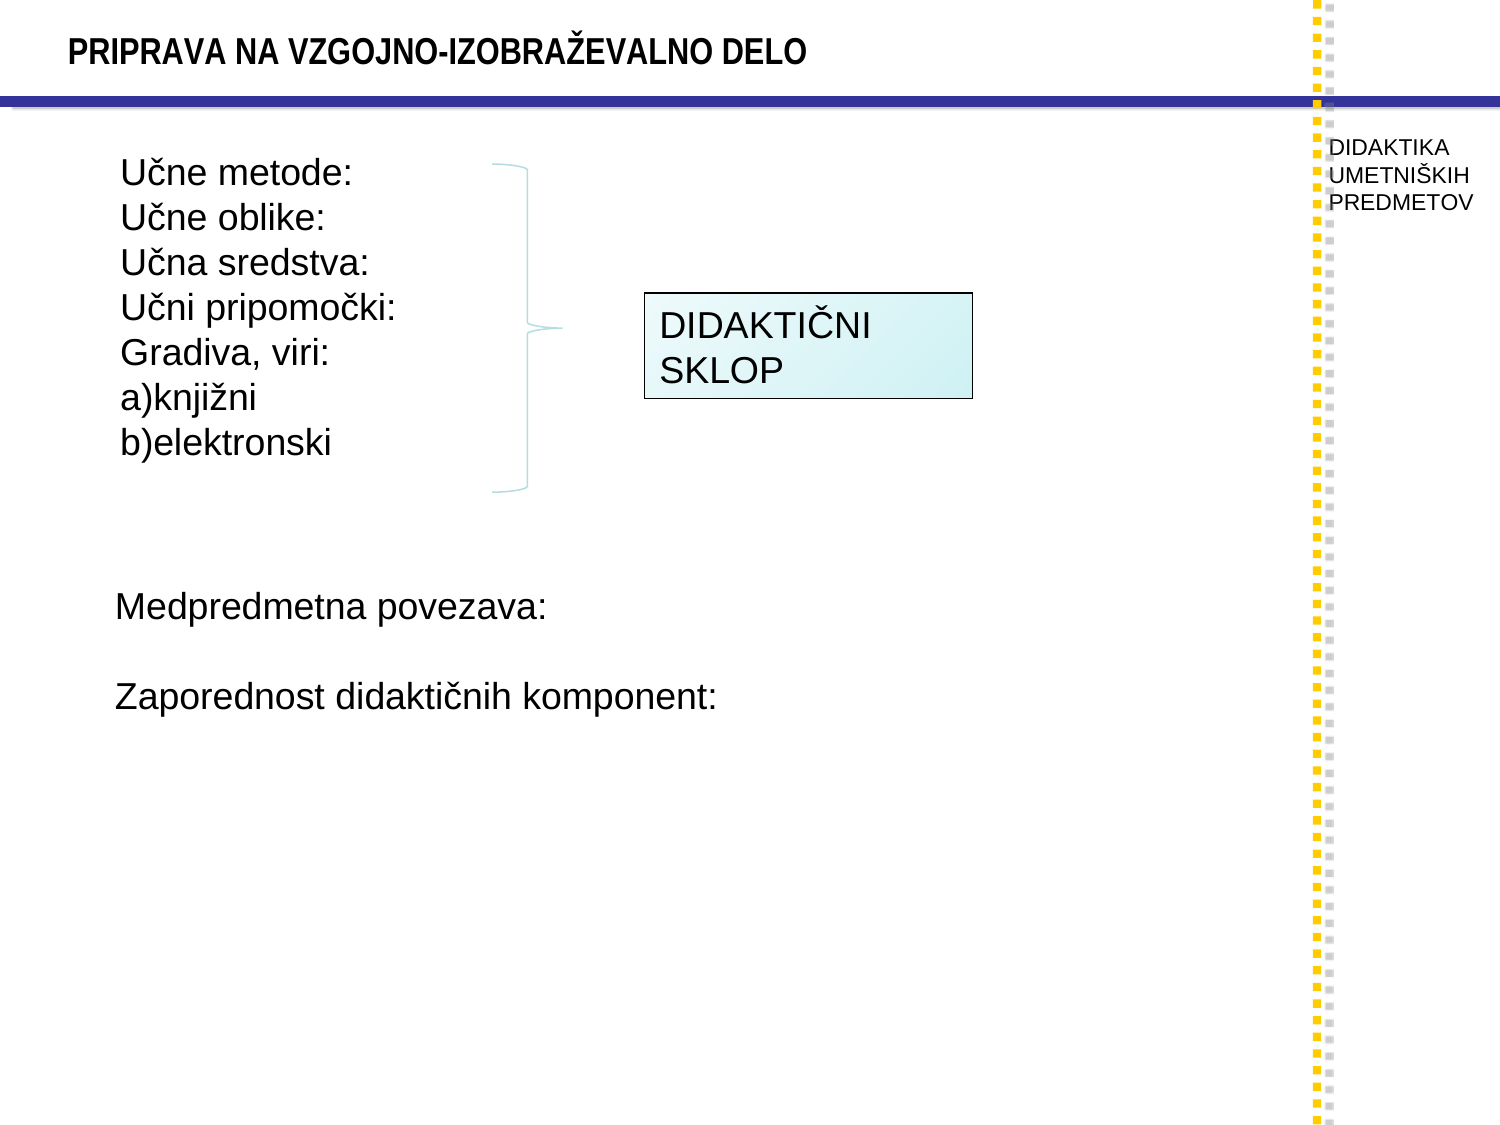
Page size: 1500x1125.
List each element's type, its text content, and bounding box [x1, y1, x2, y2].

text_box Medpredmetna povezava: Zaporednost didaktičnih komponent: [100, 574, 733, 725]
text_box PRIPRAVA NA VZGOJNO-IZOBRAŽEVALNO DELO [53, 18, 833, 80]
text_box DIDAKTIČNI SKLOP [644, 292, 973, 399]
text_box Učne metode: Učne oblike: Učna sredstva: Učni pripomočki: Gradiva, viri: knjižni elektronski [105, 140, 610, 472]
text_box DIDAKTIKA UMETNIŠKIH PREDMETOV [1313, 0, 1497, 251]
